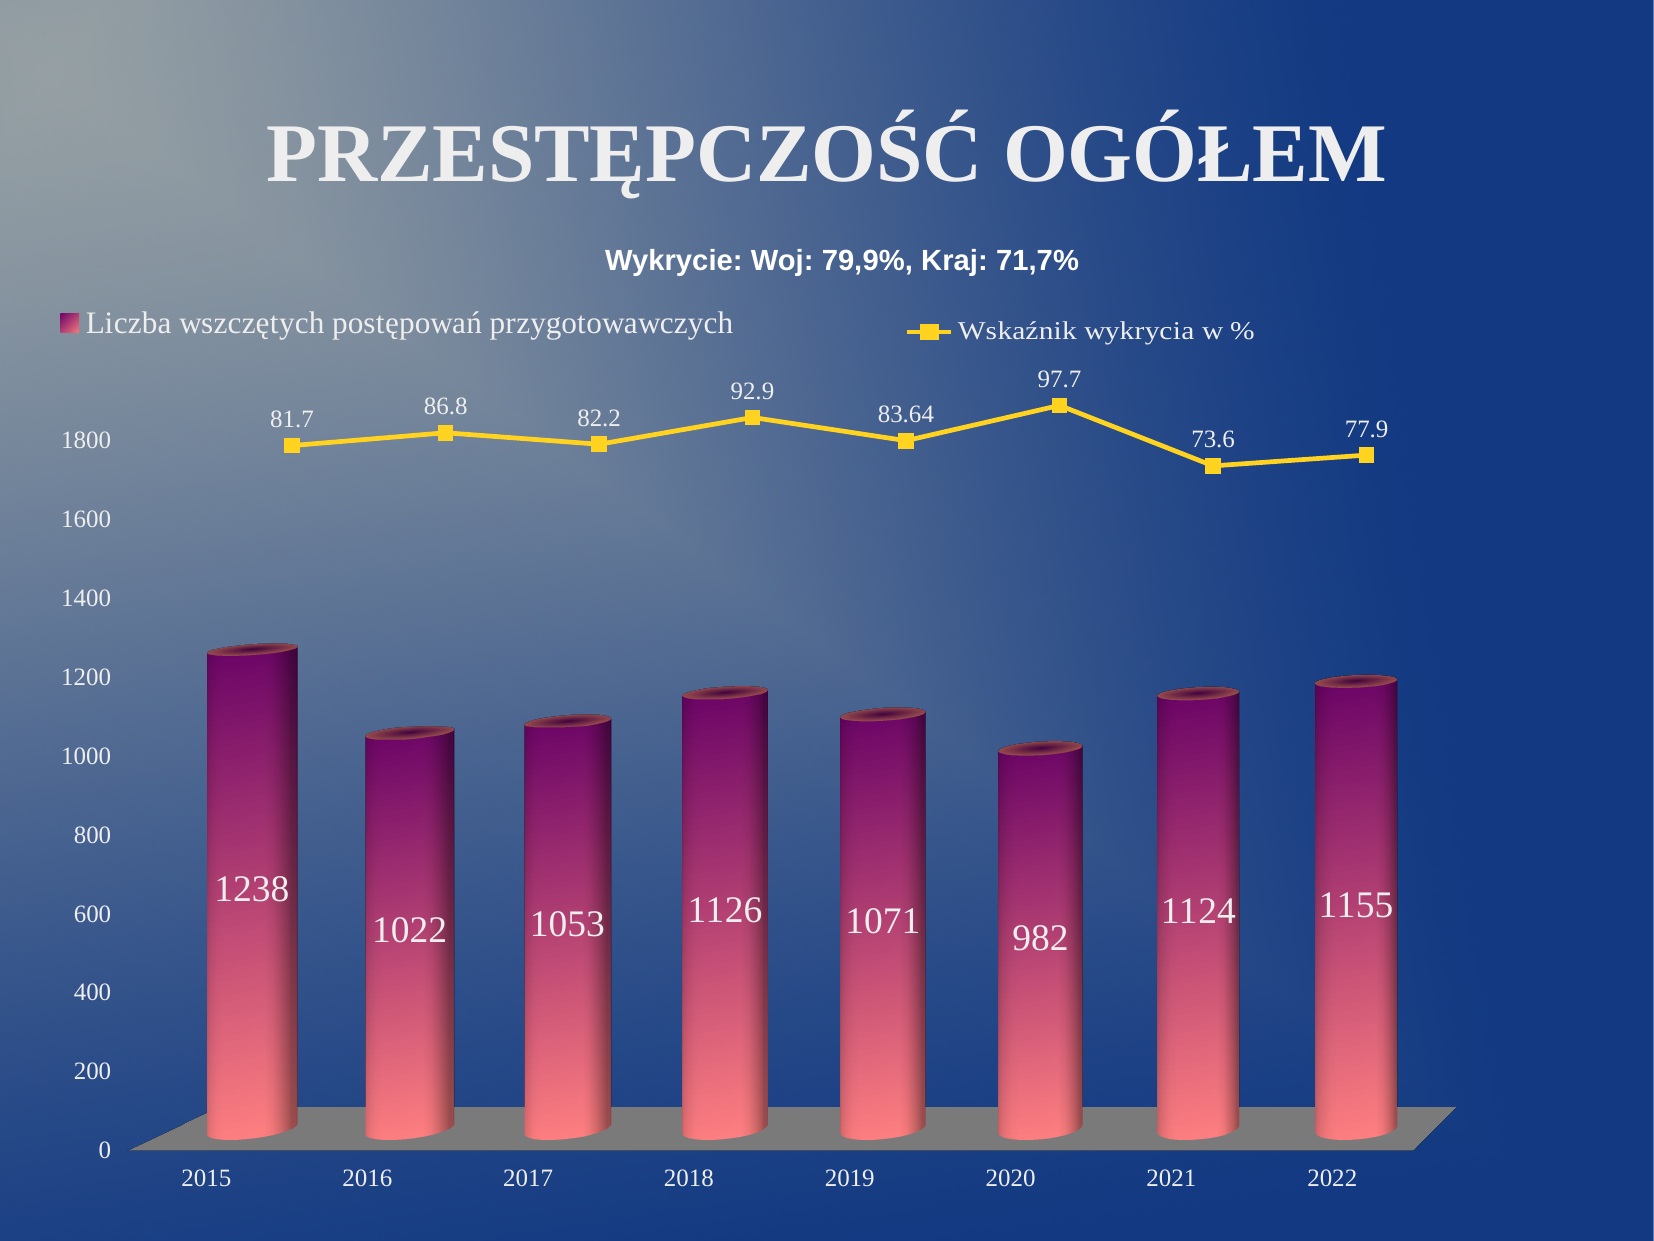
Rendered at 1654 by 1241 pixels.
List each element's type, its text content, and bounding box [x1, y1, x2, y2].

picture [0, 0, 1654, 1241]
chart [23, 282, 1560, 1197]
text_box Wykrycie: Woj: 79,9%, Kraj: 71,7% [590, 236, 1099, 330]
title PRZESTĘPCZOŚĆ OGÓŁEM [82, 49, 1571, 257]
